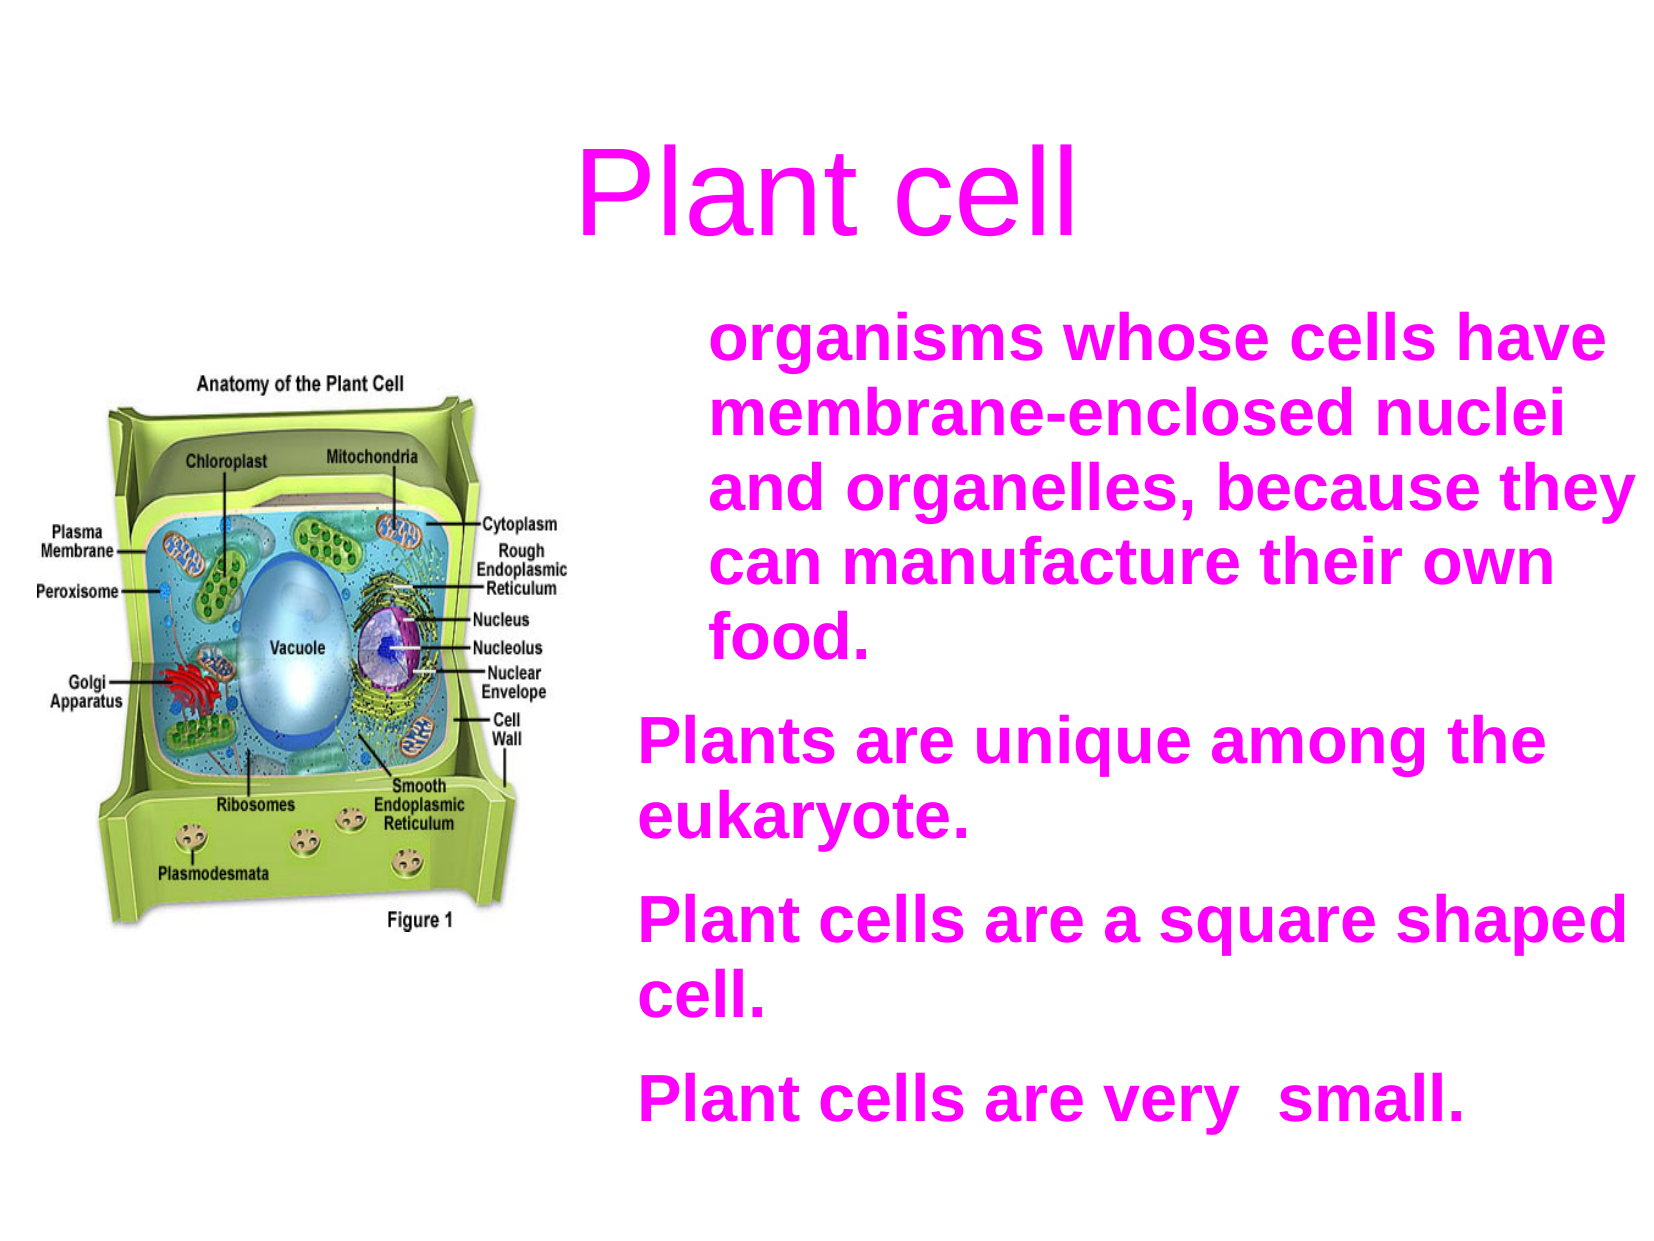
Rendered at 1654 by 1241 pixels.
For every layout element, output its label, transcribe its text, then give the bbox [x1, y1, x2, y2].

title Plant cell [82, 88, 1571, 296]
list organisms whose cells have membrane-enclosed nuclei and organelles, because they can manufacture their own food. Plants are unique among the eukaryote. Plant cells are a square shaped cell. Plant cells are very small. [637, 300, 1654, 1137]
picture [37, 374, 568, 932]
